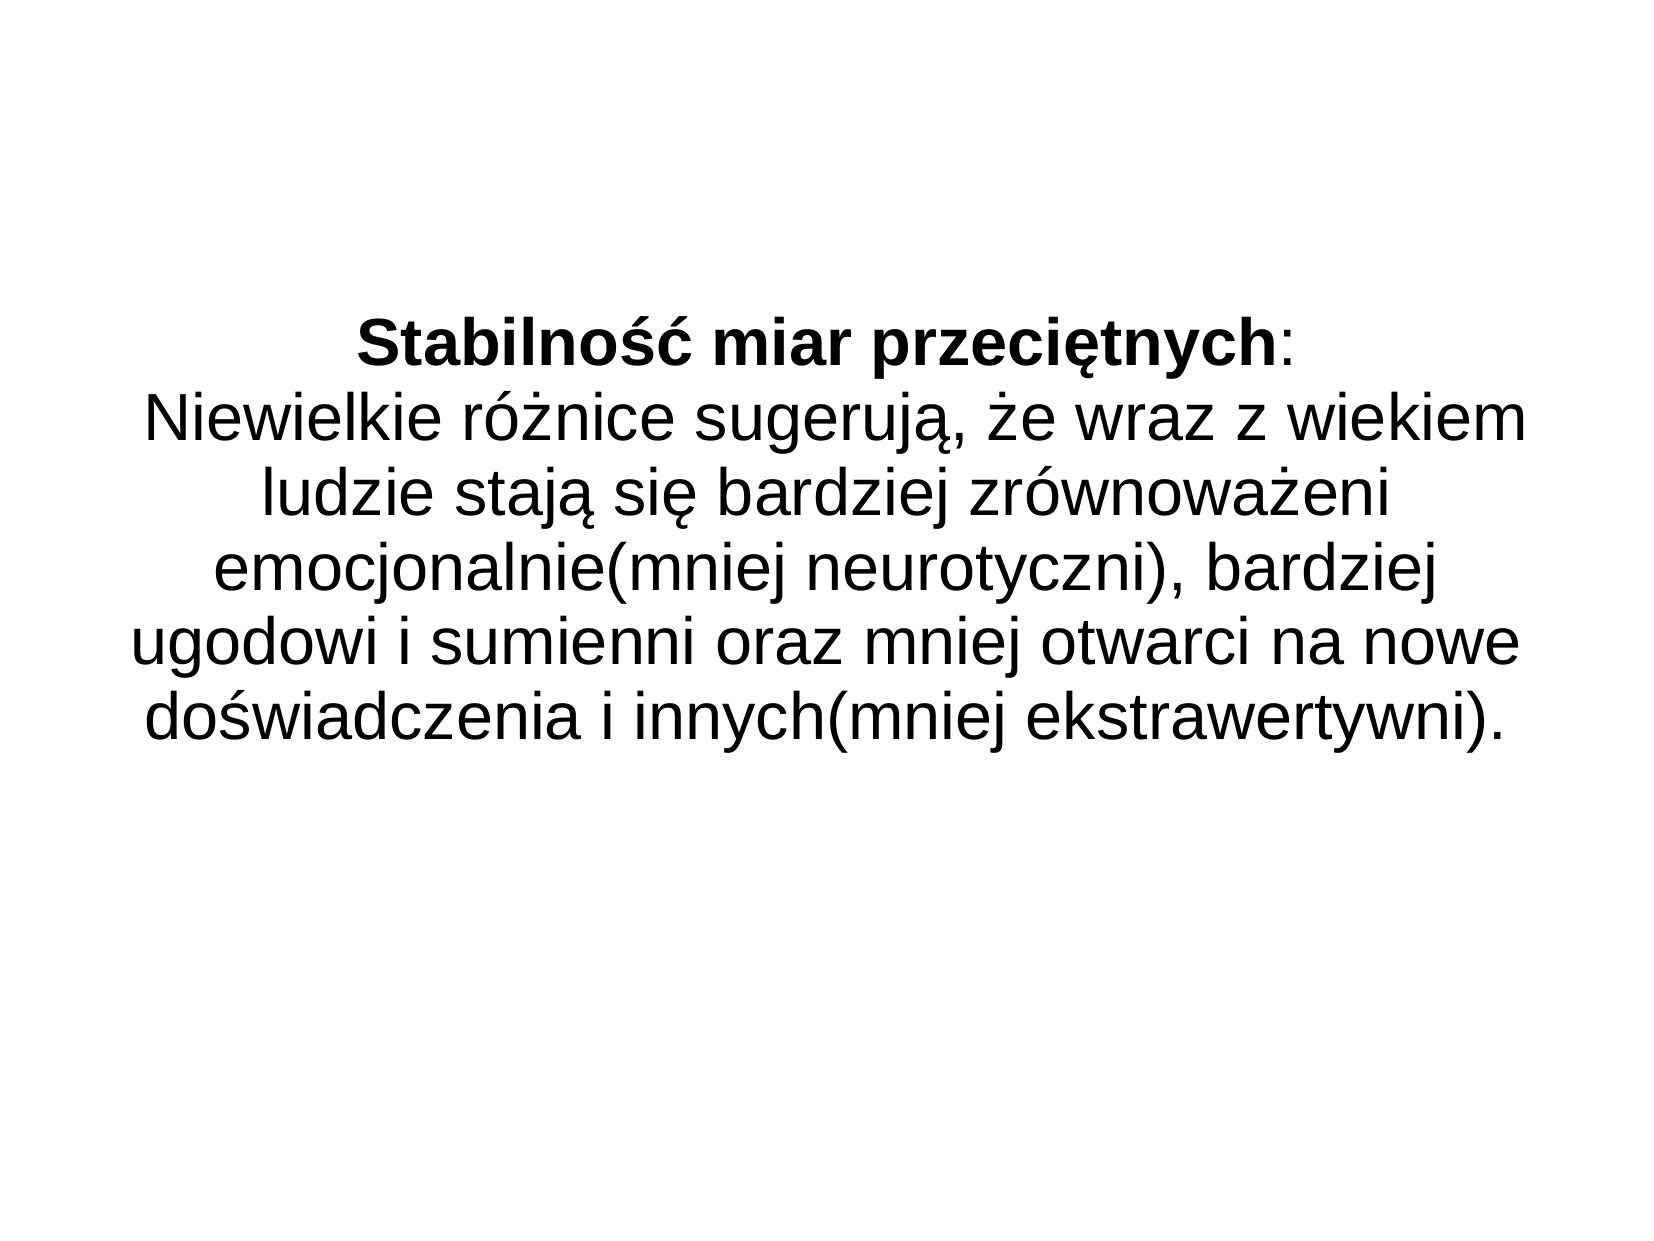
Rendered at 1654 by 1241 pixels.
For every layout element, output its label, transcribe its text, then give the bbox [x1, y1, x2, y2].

subtitle Stabilność miar przeciętnych: Niewielkie różnice sugerują, że wraz z wiekiem ludzie stają się bardziej zrównoważeni emocjonalnie(mniej neurotyczni), bardziej ugodowi i sumienni oraz mniej otwarci na nowe doświadczenia i innych(mniej ekstrawertywni). [82, 49, 1571, 1010]
